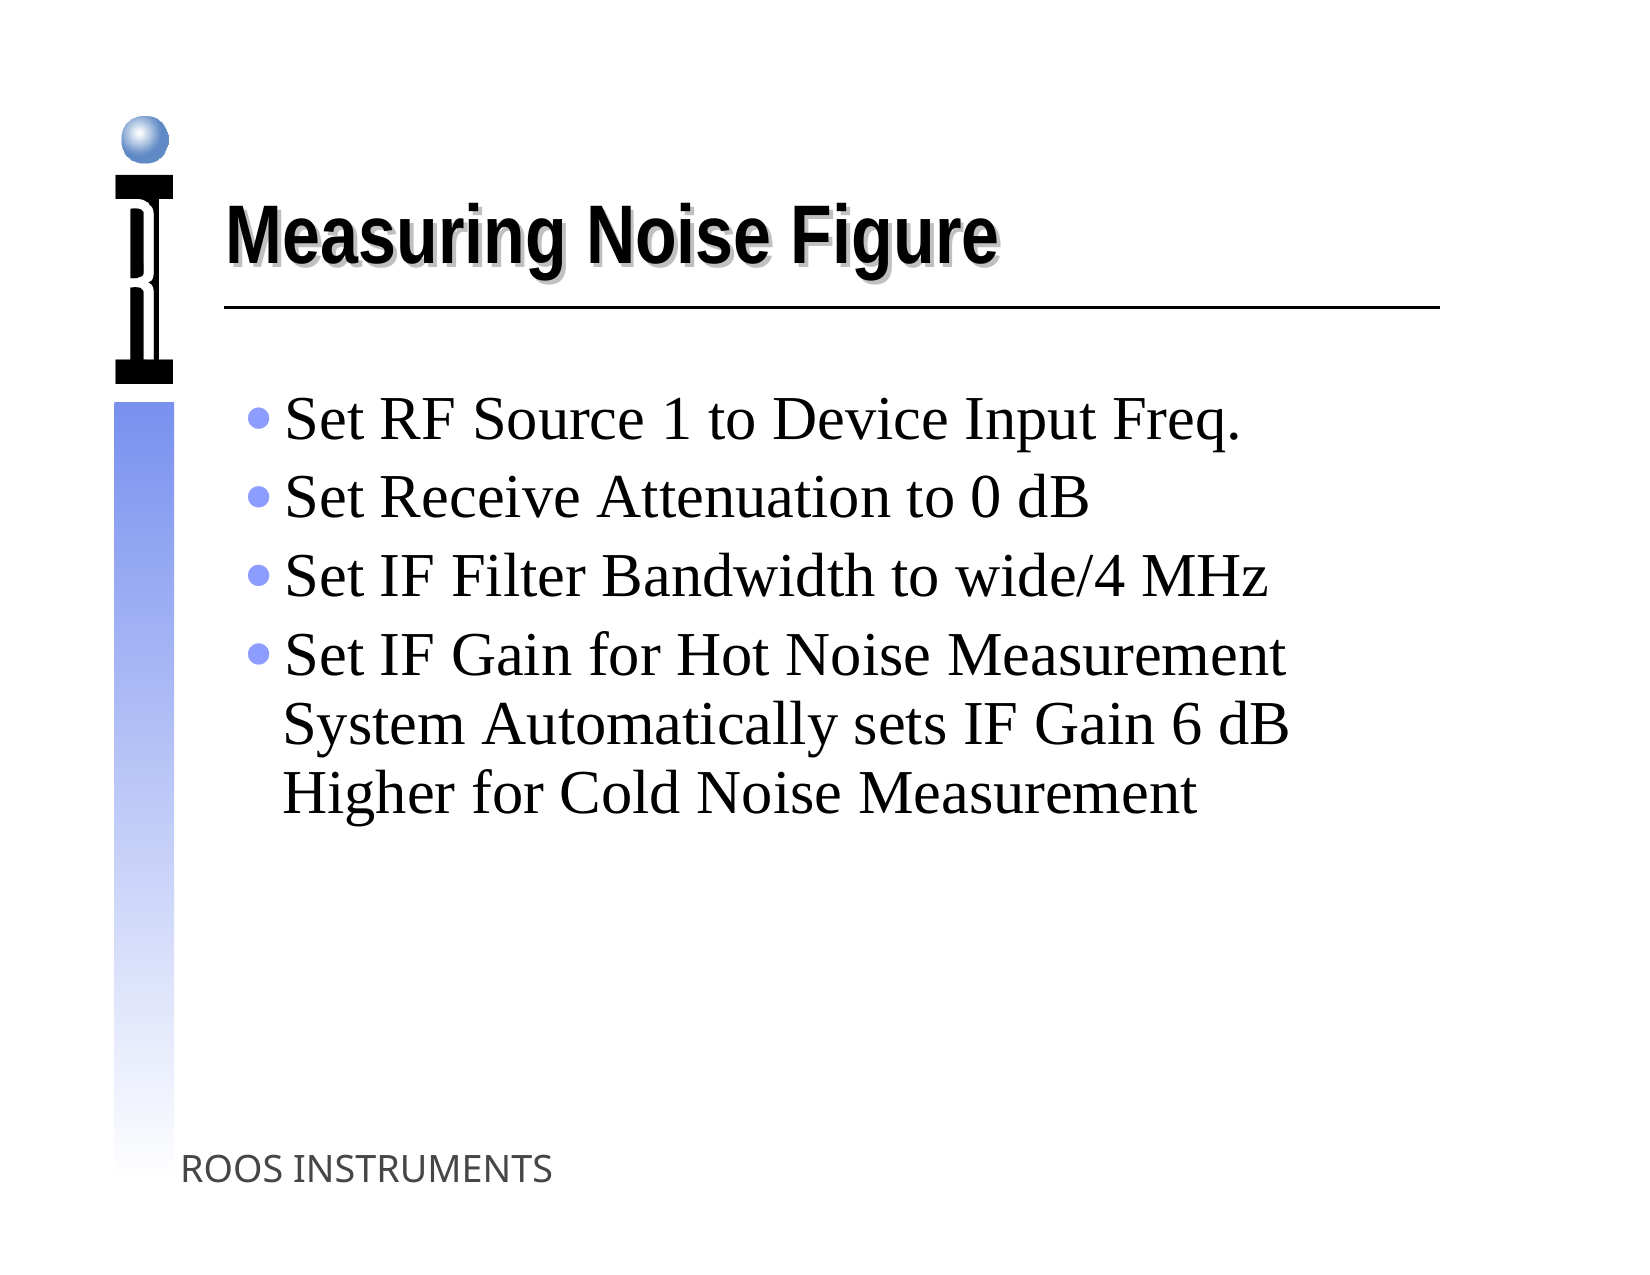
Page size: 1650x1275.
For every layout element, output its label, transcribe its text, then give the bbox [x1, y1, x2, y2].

text_box Measuring Noise Figure [225, 99, 1447, 284]
text_box Set RF Source 1 to Device Input Freq. Set Receive Attenuation to 0 dB Set IF Filter Bandwidth to wide/4 MHz Set IF Gain for Hot Noise Measurement System Automatically sets IF Gain 6 dB Higher for Cold Noise Measurement [232, 383, 1456, 832]
